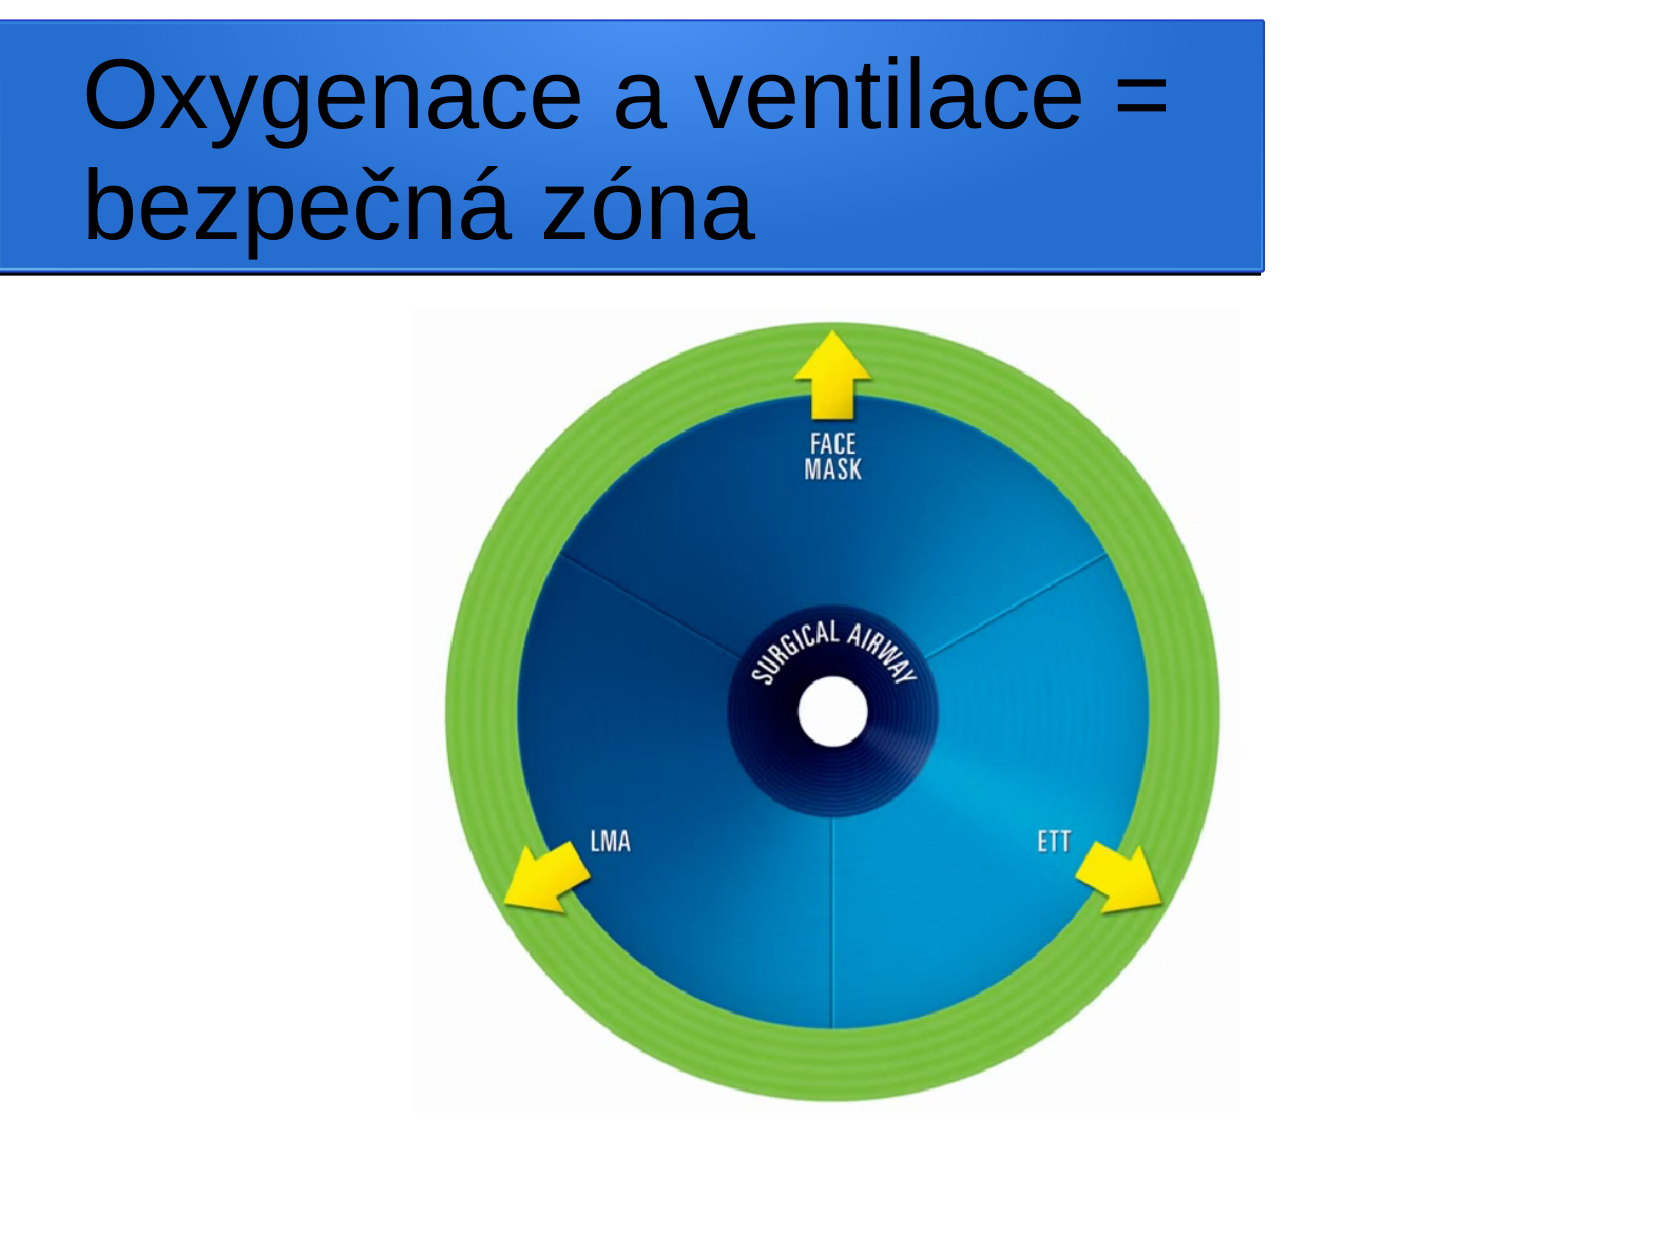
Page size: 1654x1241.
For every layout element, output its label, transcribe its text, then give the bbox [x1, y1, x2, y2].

title Oxygenace a ventilace = bezpečná zóna [82, 38, 1312, 261]
picture [413, 307, 1241, 1113]
